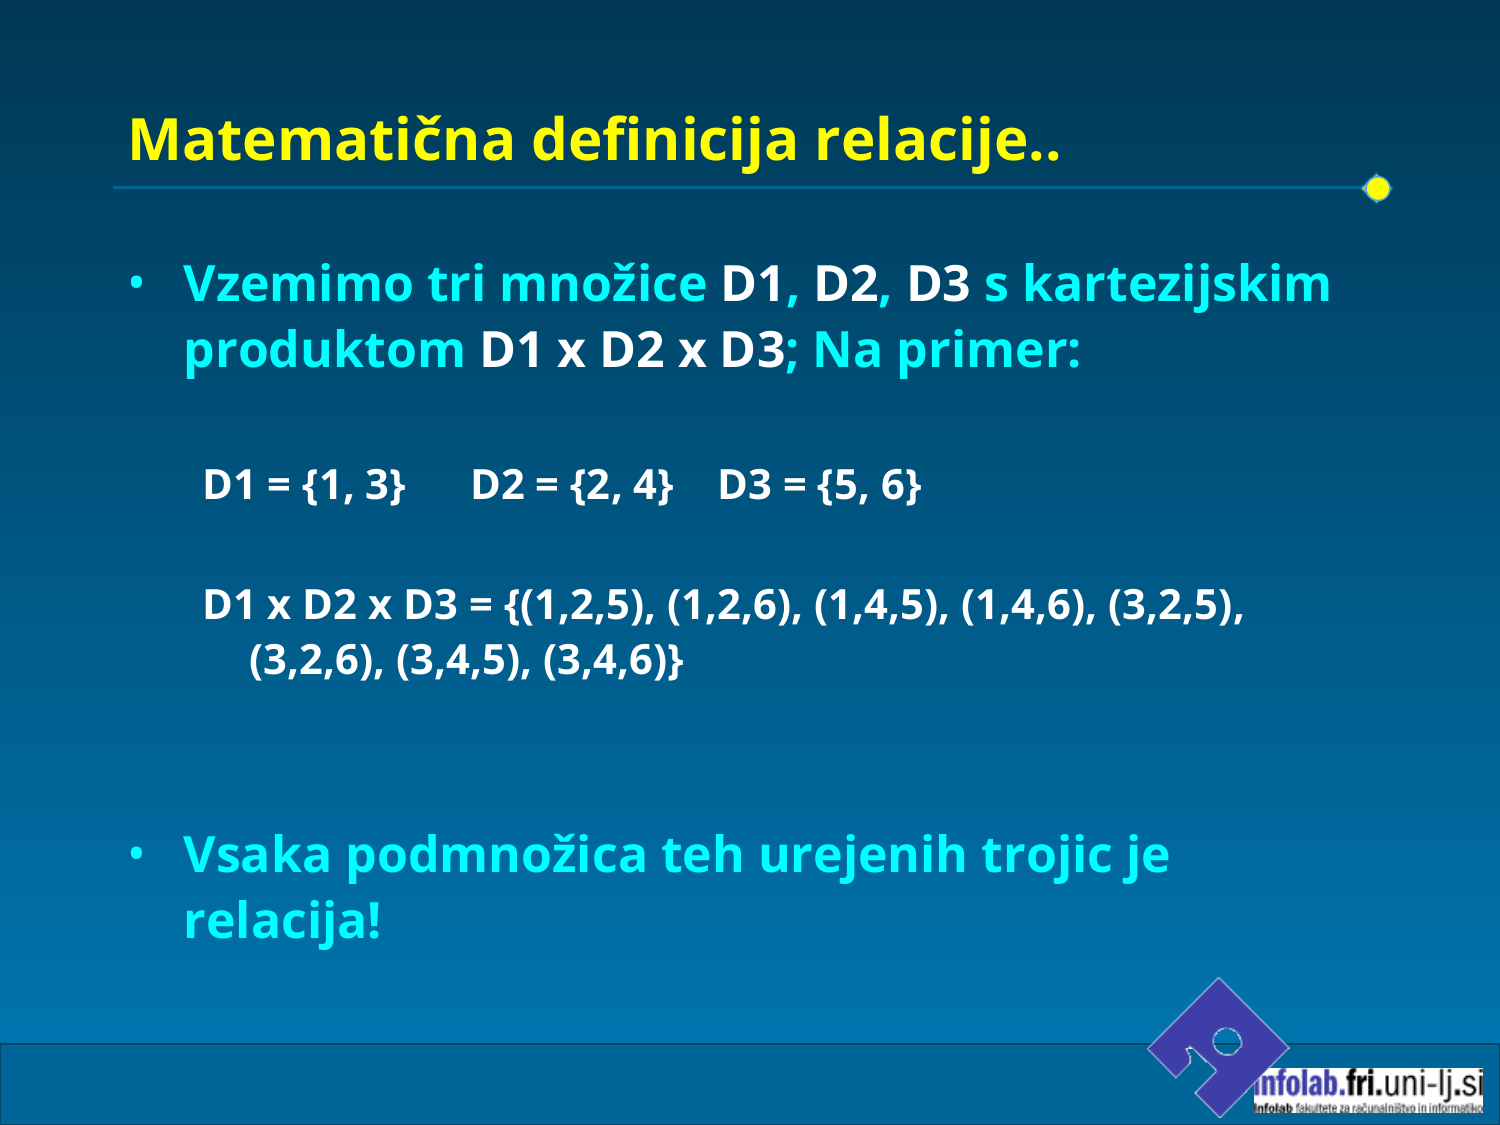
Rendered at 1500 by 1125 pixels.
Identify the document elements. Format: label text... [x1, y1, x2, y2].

picture [1149, 991, 1482, 1117]
list Vzemimo tri množice D1, D2, D3 s kartezijskim produktom D1 x D2 x D3; Na primer: D1 = {1, 3} D2 = {2, 4} D3 = {5, 6} D1 x D2 x D3 = {(1,2,5), (1,2,6), (1,4,5), (1,4,6), (3,2,5), (3,2,6), (3,4,5), (3,4,6)} Vsaka podmnožica teh urejenih trojic je relacija! [112, 237, 1388, 991]
title Matematična definicija relacije.. [112, 94, 1388, 181]
